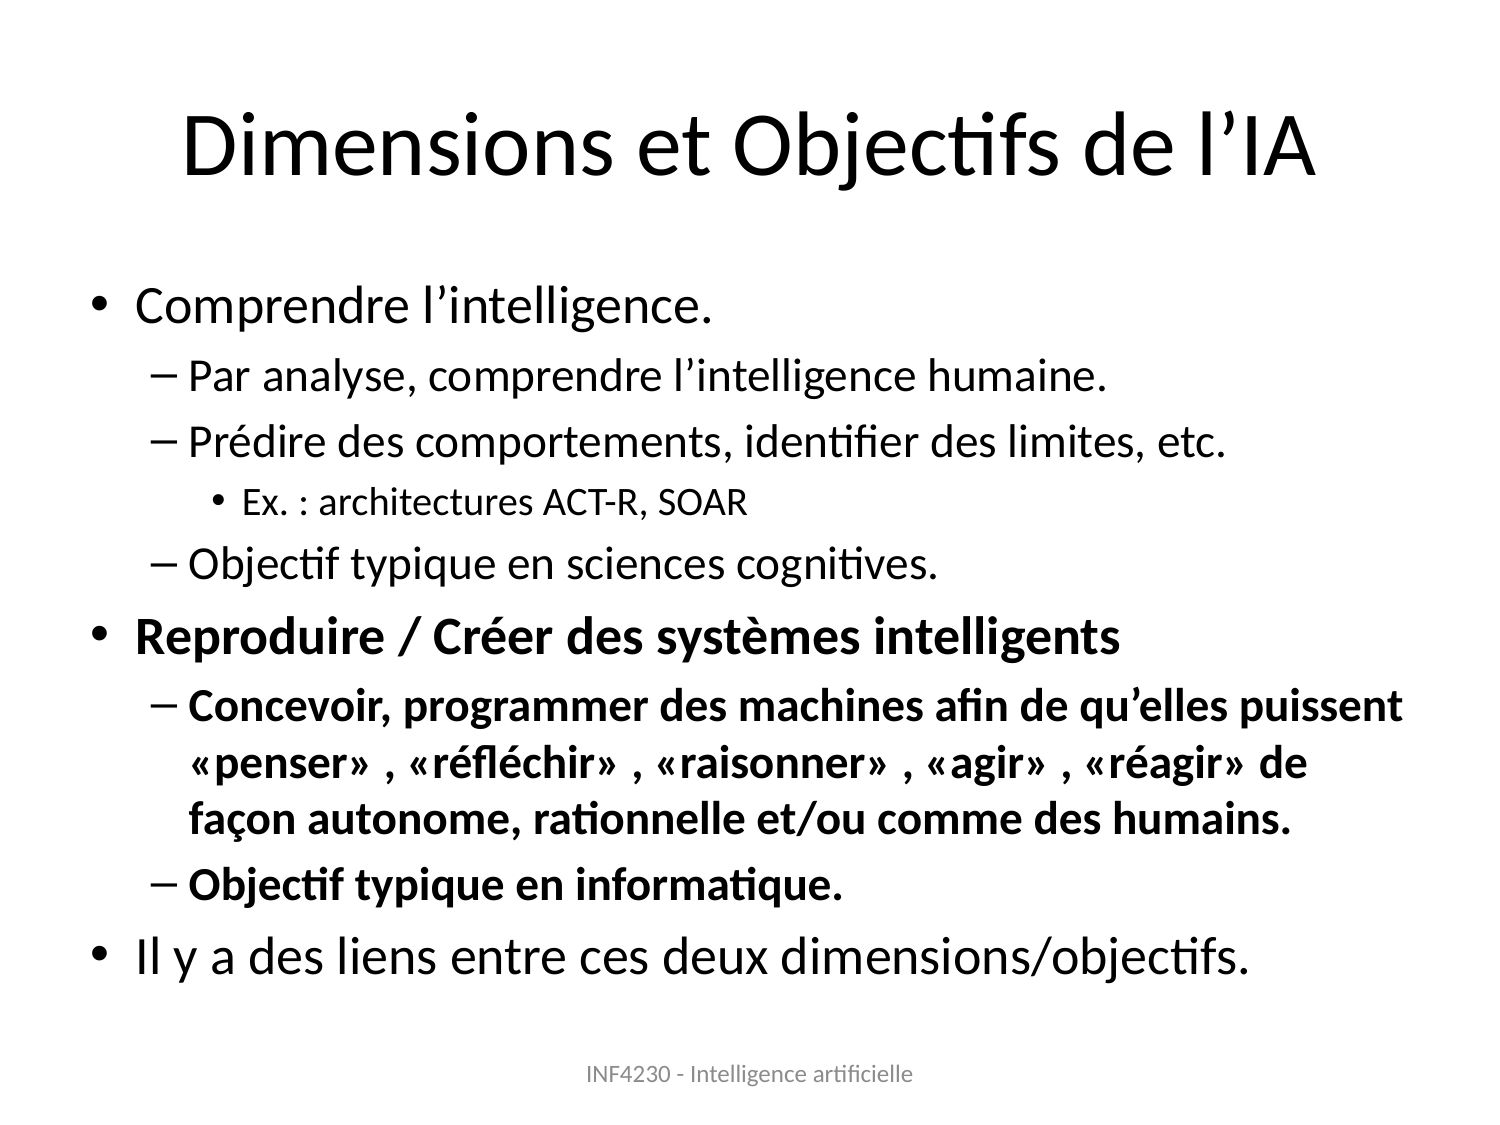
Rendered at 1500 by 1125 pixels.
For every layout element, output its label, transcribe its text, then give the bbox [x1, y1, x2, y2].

title Dimensions et Objectifs de l’IA [41, 45, 1459, 233]
list Comprendre l’intelligence. Par analyse, comprendre l’intelligence humaine. Prédire des comportements, identifier des limites, etc. Ex. : architectures ACT-R, SOAR Objectif typique en sciences cognitives. Reproduire / Créer des systèmes intelligents Concevoir, programmer des machines afin de qu’elles puissent «penser» , «réfléchir» , «raisonner» , «agir» , «réagir» de façon autonome, rationnelle et/ou comme des humains. Objectif typique en informatique. Il y a des liens entre ces deux dimensions/objectifs. [75, 262, 1425, 1005]
footer INF4230 - Intelligence artificielle [512, 1042, 988, 1103]
